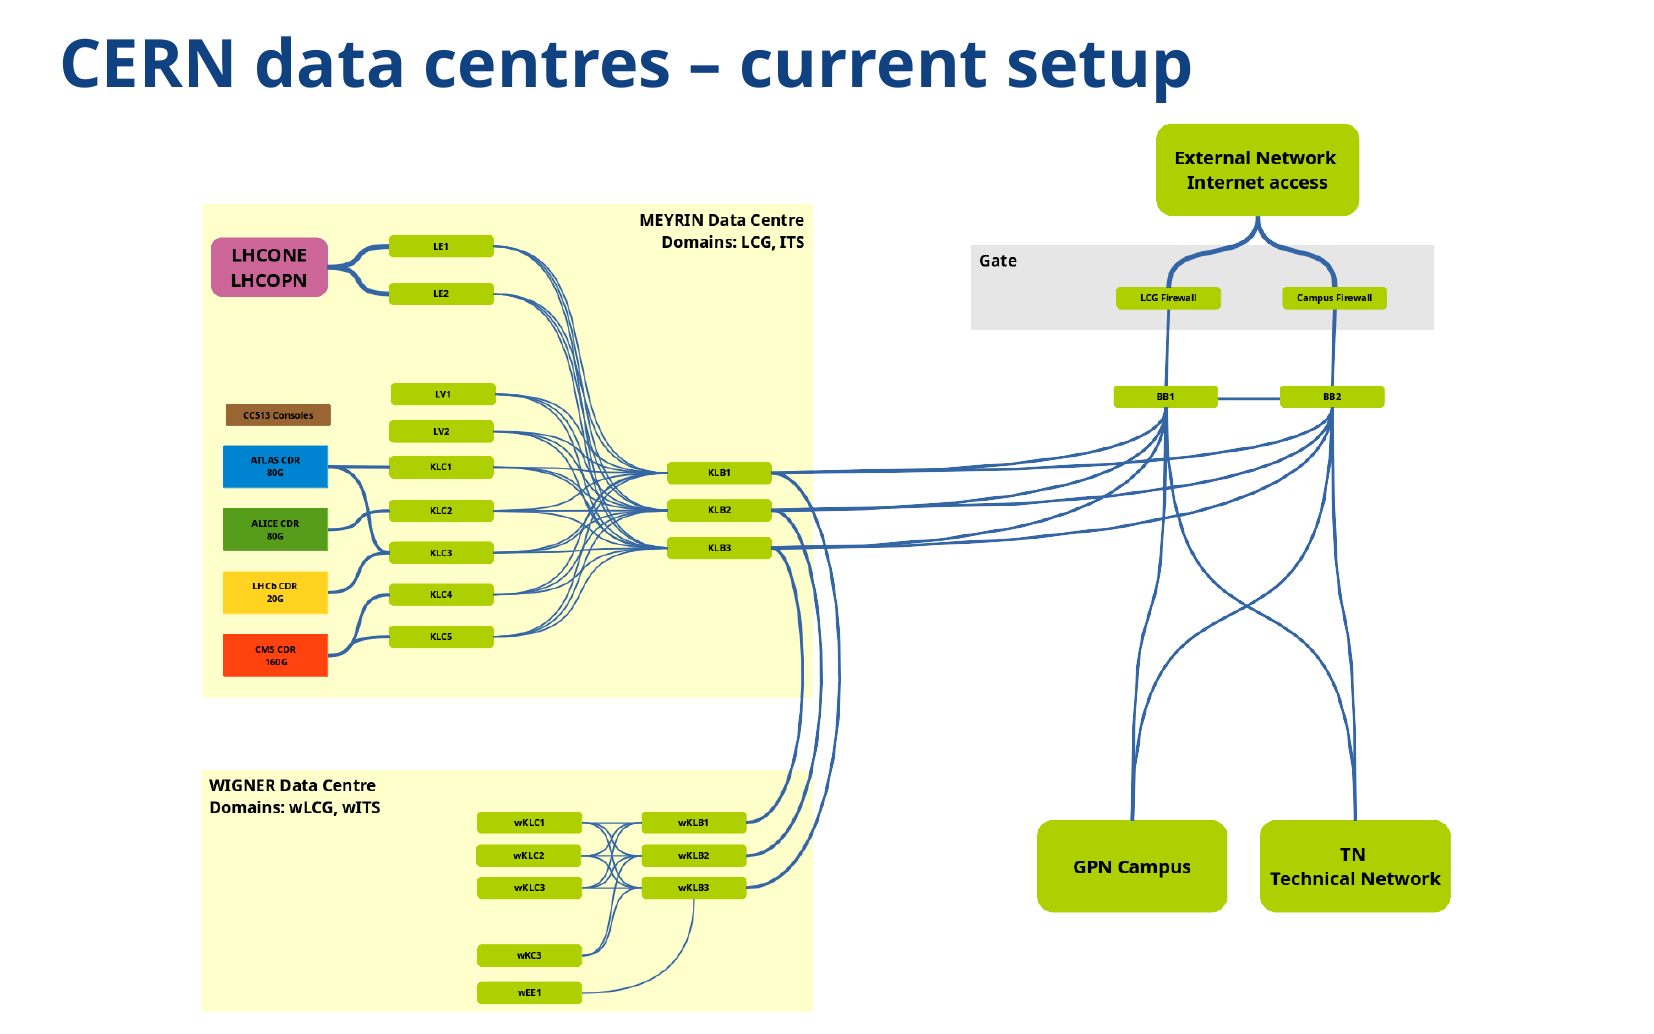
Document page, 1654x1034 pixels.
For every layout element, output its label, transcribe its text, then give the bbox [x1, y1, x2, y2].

picture [192, 114, 1457, 1015]
title CERN data centres – current setup [59, 0, 1283, 124]
